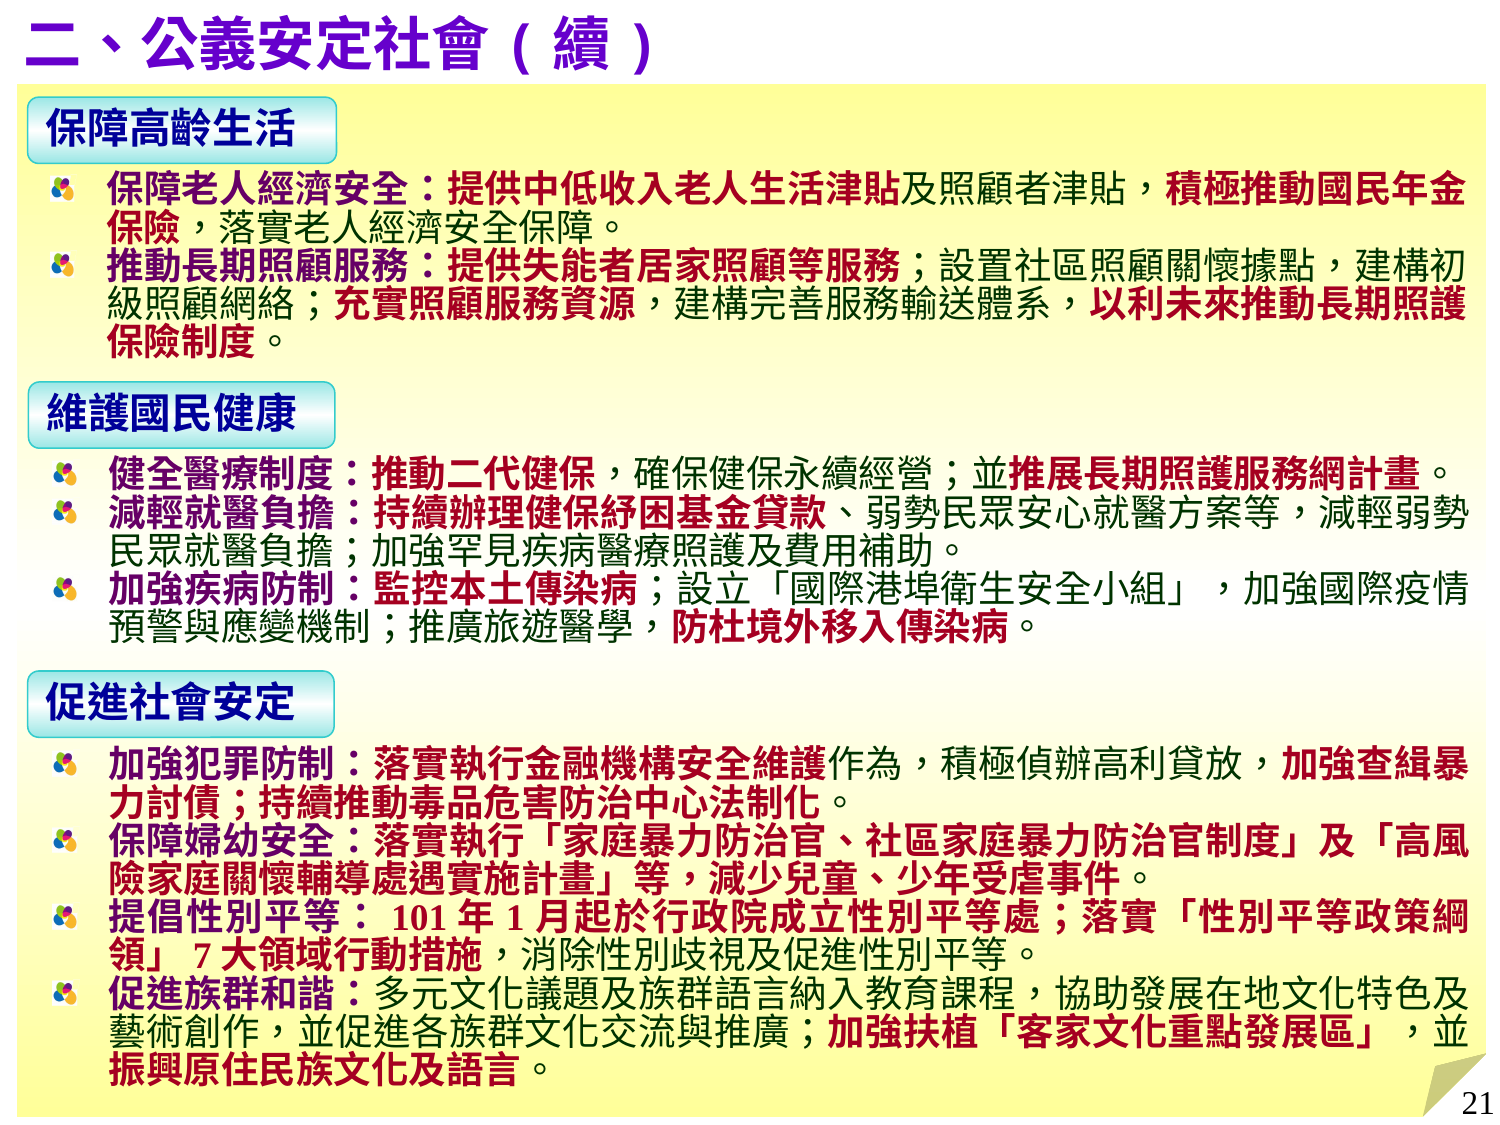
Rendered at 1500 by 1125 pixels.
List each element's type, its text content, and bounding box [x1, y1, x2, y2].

picture [52, 979, 80, 1006]
picture [50, 174, 77, 202]
picture [52, 902, 80, 930]
picture [52, 459, 80, 487]
text_box 加強犯罪防制：落實執行金融機構安全維護作為，積極偵辦高利貸放，加強查緝暴力討債；持續推動毒品危害防治中心法制化。 保障婦幼安全：落實執行「家庭暴力防治官、社區家庭暴力防治官制度」及「高風險家庭關懷輔導處遇實施計畫」等，減少兒童、少年受虐事件。 提倡性別平等：101年1月起於行政院成立性別平等處；落實「性別平等政策綱領」7大領域行動措施，消除性別歧視及促進性別平等。 促進族群和諧：多元文化議題及族群語言納入教育課程，協助發展在地文化特色及藝術創作，並促進各族群文化交流與推廣；加強扶植「客家文化重點發展區」，並振興原住民族文化及語言。 [37, 740, 1485, 1108]
text_box 維護國民健康 [28, 381, 335, 449]
picture [50, 250, 77, 278]
text_box 促進社會安定 [27, 670, 335, 738]
text_box <編號> [1446, 1062, 1500, 1125]
text_box [16, 83, 1487, 1118]
picture [52, 497, 80, 525]
text_box 保障高齡生活 [27, 97, 337, 164]
text_box 保障老人經濟安全：提供中低收入老人生活津貼及照顧者津貼，積極推動國民年金保險，落實老人經濟安全保障。 推動長期照顧服務：提供失能者居家照顧等服務；設置社區照顧關懷據點，建構初級照顧網絡；充實照顧服務資源，建構完善服務輸送體系，以利未來推動長期照護保險制度。 [35, 164, 1483, 402]
picture [52, 749, 80, 777]
text_box 二、公義安定社會(續) [23, 7, 798, 83]
picture [52, 574, 80, 602]
text_box 健全醫療制度：推動二代健保，確保健保永續經營；並推展長期照護服務網計畫。 減輕就醫負擔：持續辦理健保紓困基金貸款、弱勢民眾安心就醫方案等，減輕弱勢民眾就醫負擔；加強罕見疾病醫療照護及費用補助。 加強疾病防制：監控本土傳染病；設立「國際港埠衛生安全小組」，加強國際疫情預警與應變機制；推廣旅遊醫學，防杜境外移入傳染病。 [37, 450, 1485, 669]
picture [52, 826, 80, 853]
